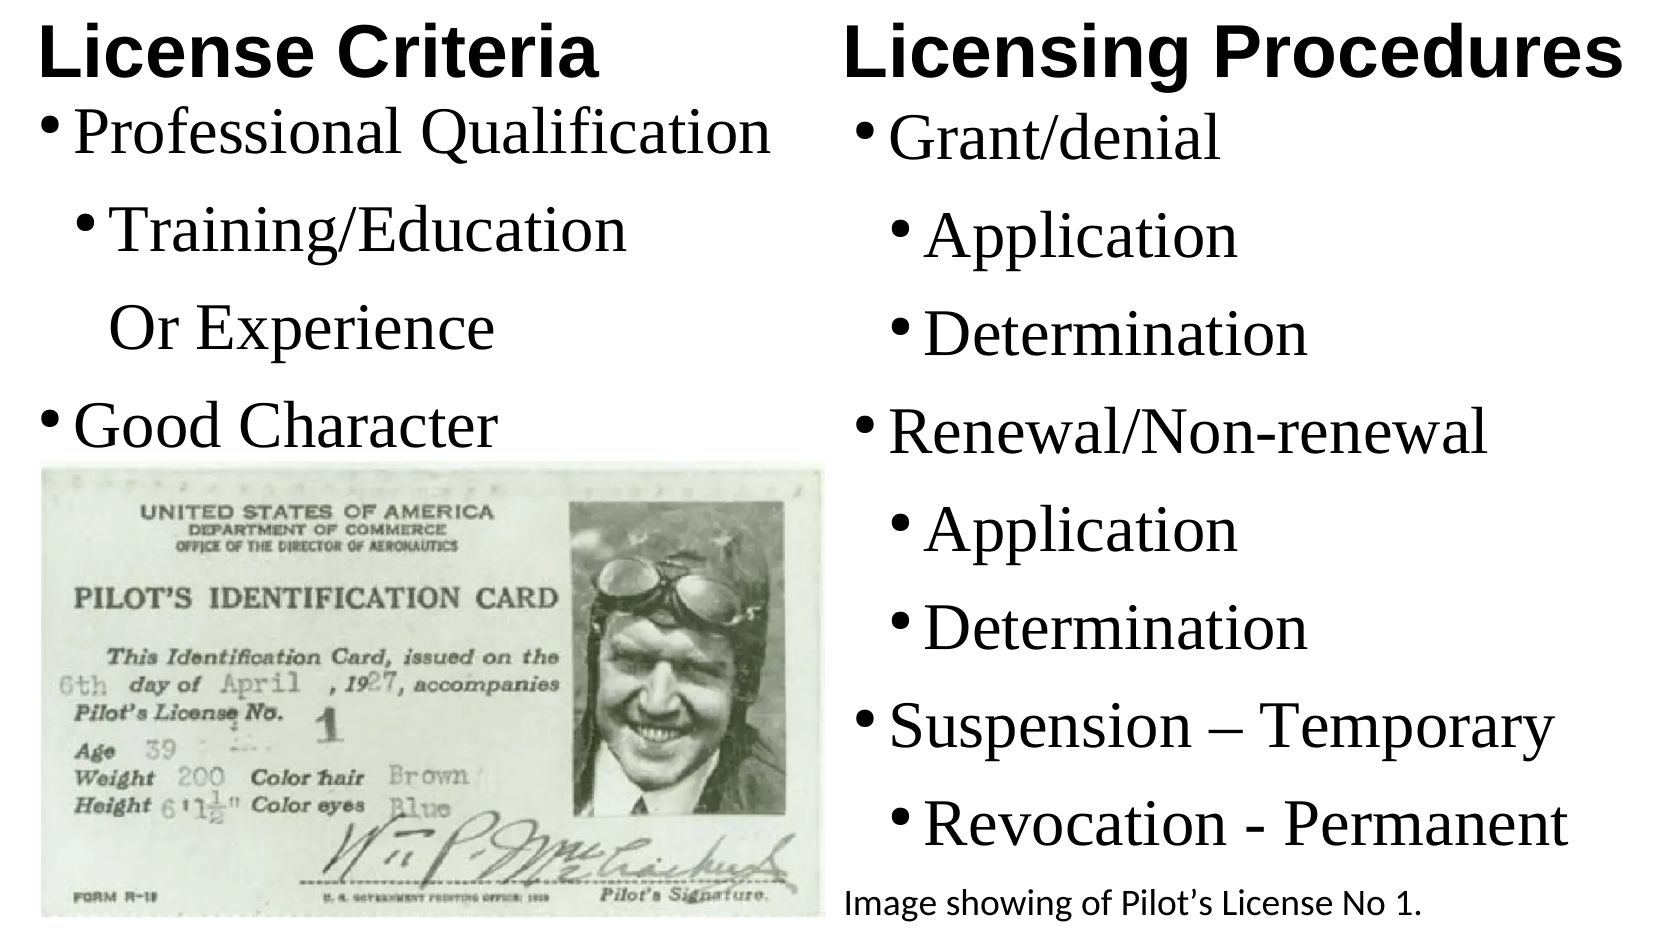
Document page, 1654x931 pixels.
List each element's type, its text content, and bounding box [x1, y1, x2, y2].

picture [41, 461, 825, 918]
title License Criteria [0, 0, 638, 106]
title Licensing Procedures [814, 0, 1654, 106]
text_box Grant/denial Application Determination Renewal/Non-renewal Application Determination Suspension – Temporary Revocation - Permanent [838, 85, 1641, 900]
text_box Professional Qualification Training/Education Or Experience Good Character [23, 79, 794, 478]
text_box Image showing of Pilot’s License No 1. [818, 870, 1449, 931]
